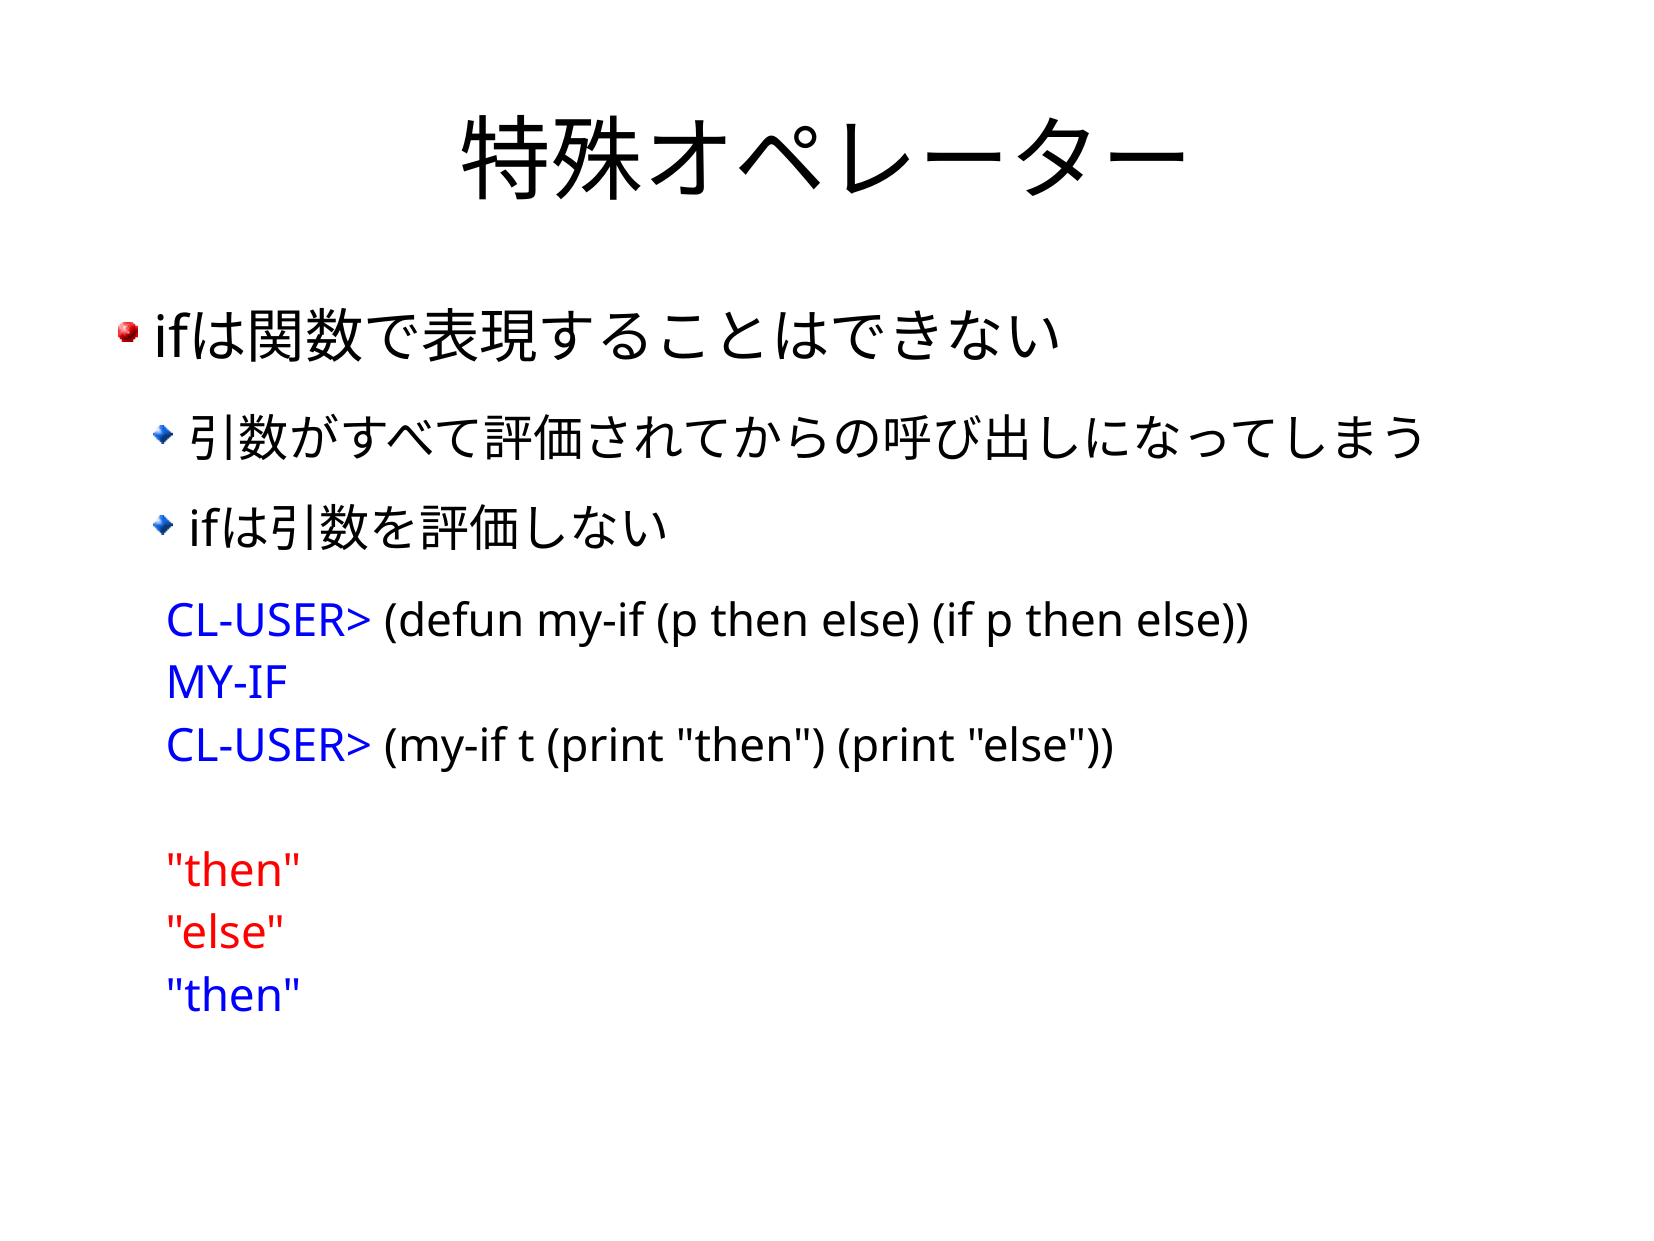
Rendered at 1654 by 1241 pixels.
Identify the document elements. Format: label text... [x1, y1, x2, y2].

title 特殊オペレーター [82, 56, 1571, 250]
text_box CL-USER> (defun my-if (p then else) (if p then else)) MY-IF CL-USER> (my-if t (print "then") (print "else")) "then" "else" "then" [150, 579, 1418, 959]
list ifは関数で表現することはできない 引数がすべて評価されてからの呼び出しになってしまう ifは引数を評価しない [82, 290, 1571, 1109]
